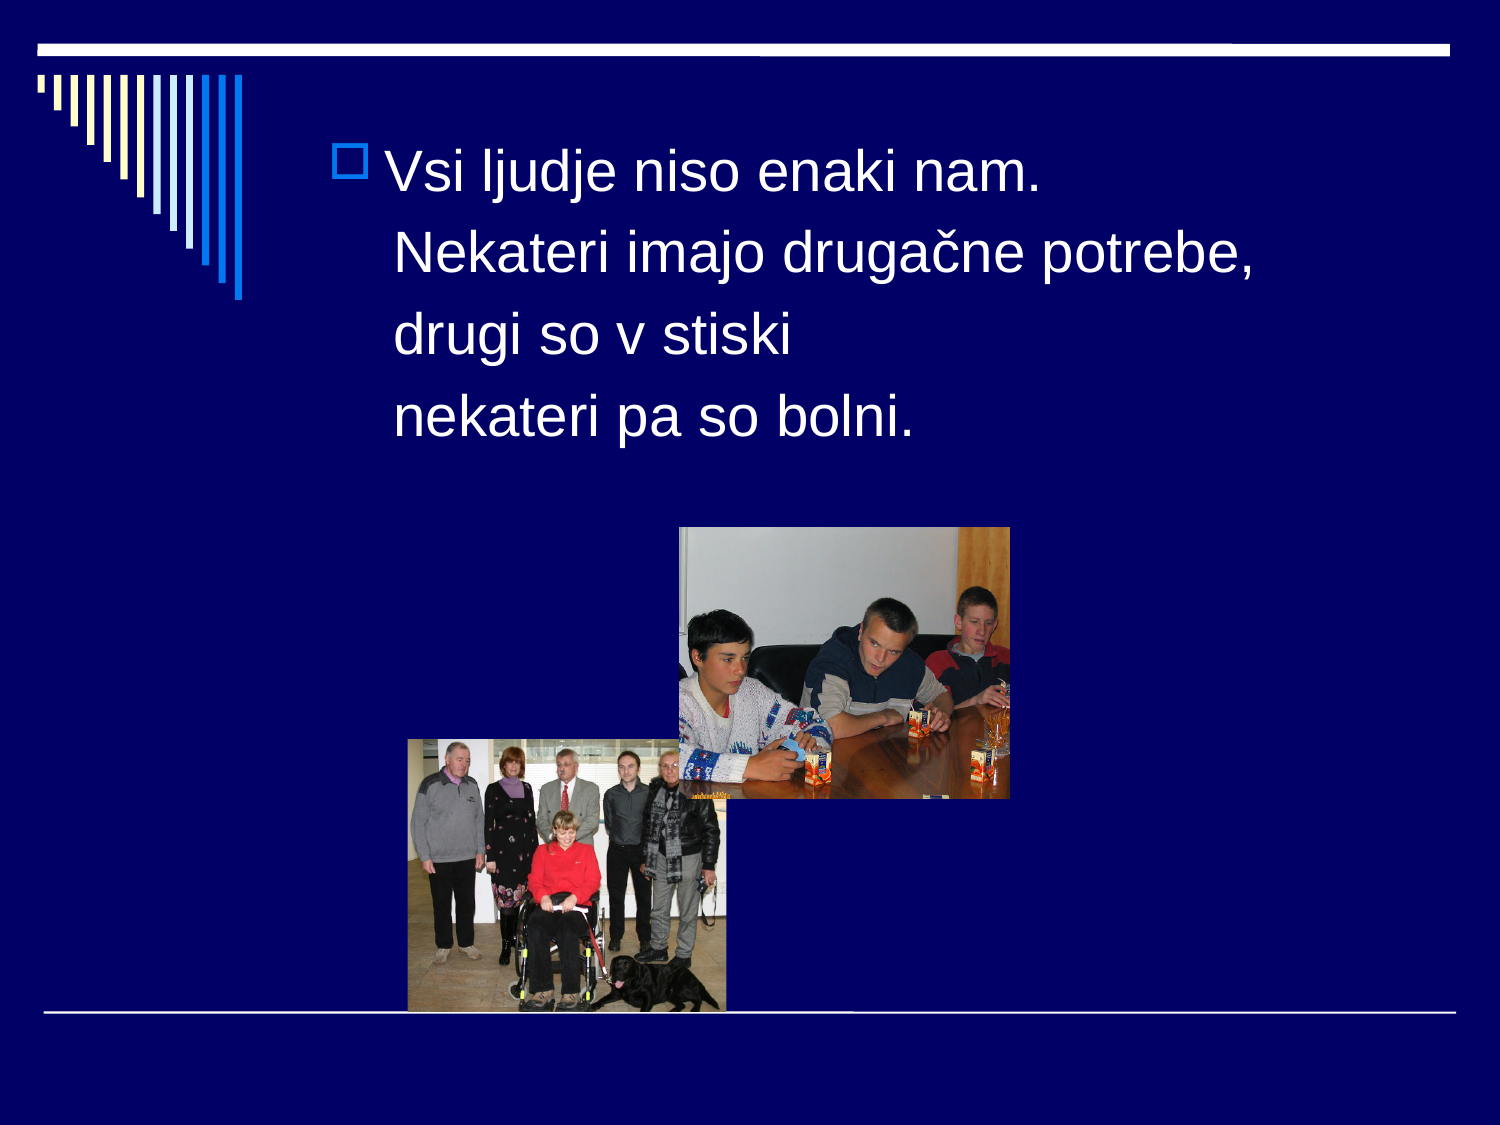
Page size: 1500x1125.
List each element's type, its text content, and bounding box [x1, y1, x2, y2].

picture [407, 527, 1010, 1012]
list Vsi ljudje niso enaki nam. Nekateri imajo drugačne potrebe, drugi so v stiski nekateri pa so bolni. [312, 125, 1282, 528]
